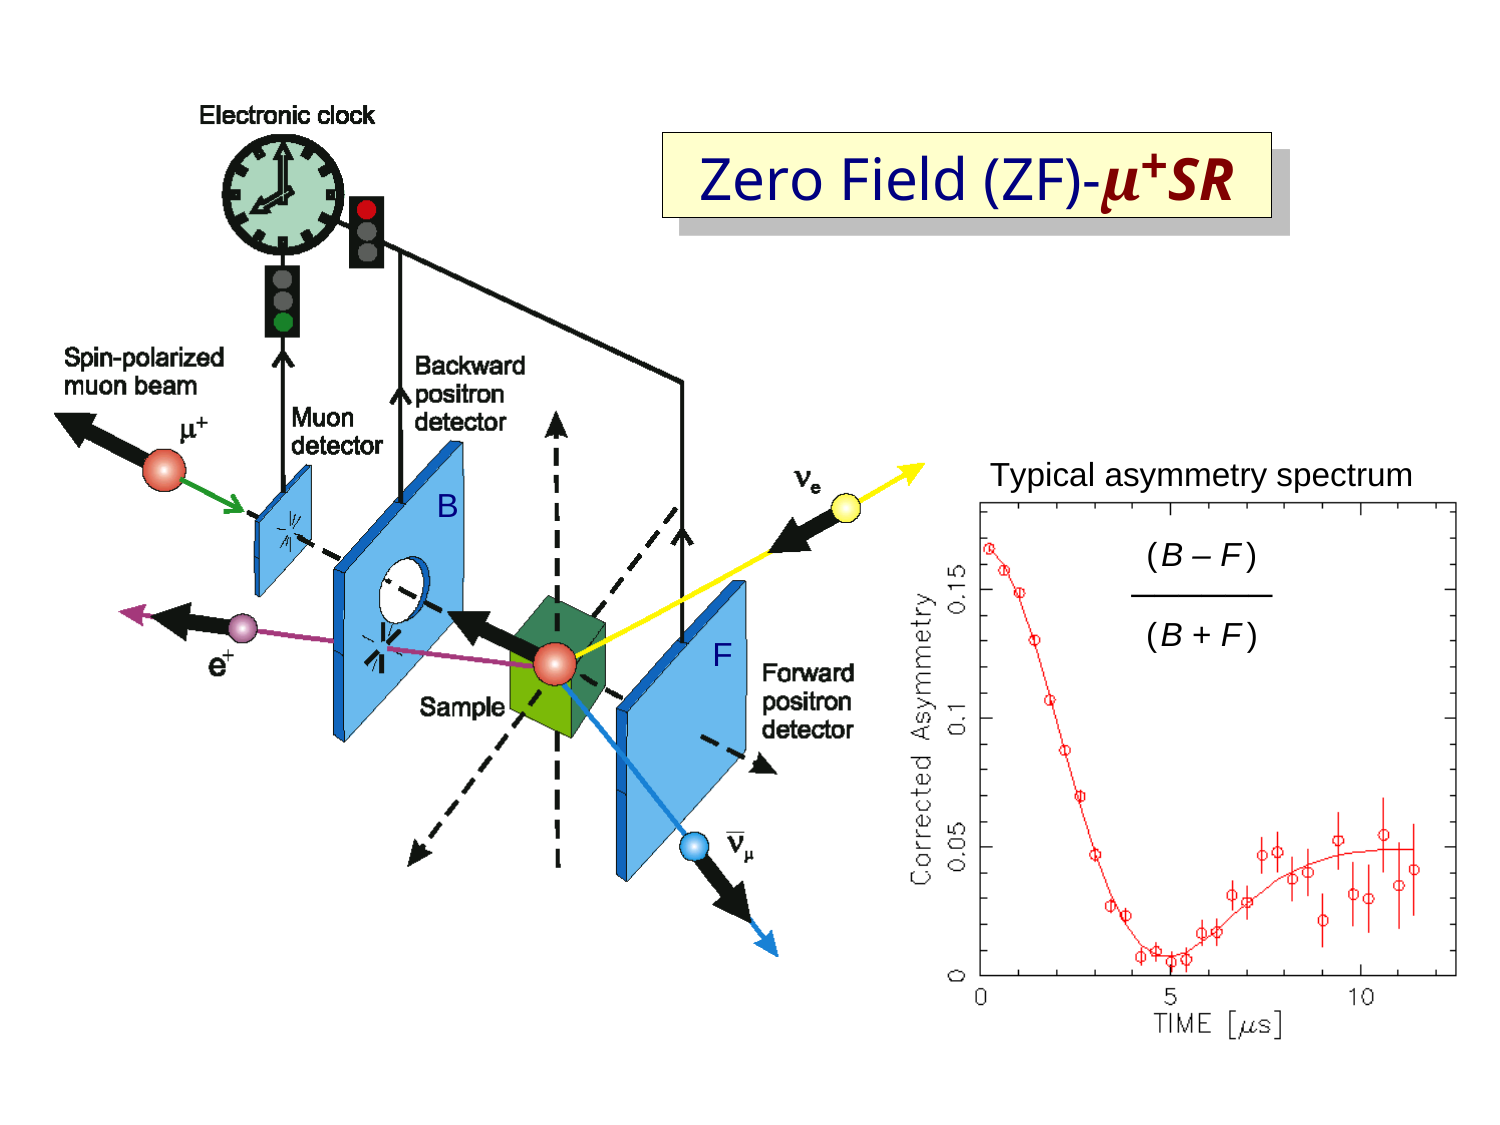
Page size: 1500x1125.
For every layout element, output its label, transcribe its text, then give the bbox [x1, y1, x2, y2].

picture [46, 93, 1466, 1047]
text_box B [431, 484, 464, 522]
text_box F [707, 633, 738, 671]
text_box Typical asymmetry spectrum ( B – F ) ────── ( B + F ) [966, 453, 1438, 659]
text_box Zero Field (ZF)-µ+SR [662, 132, 1272, 214]
